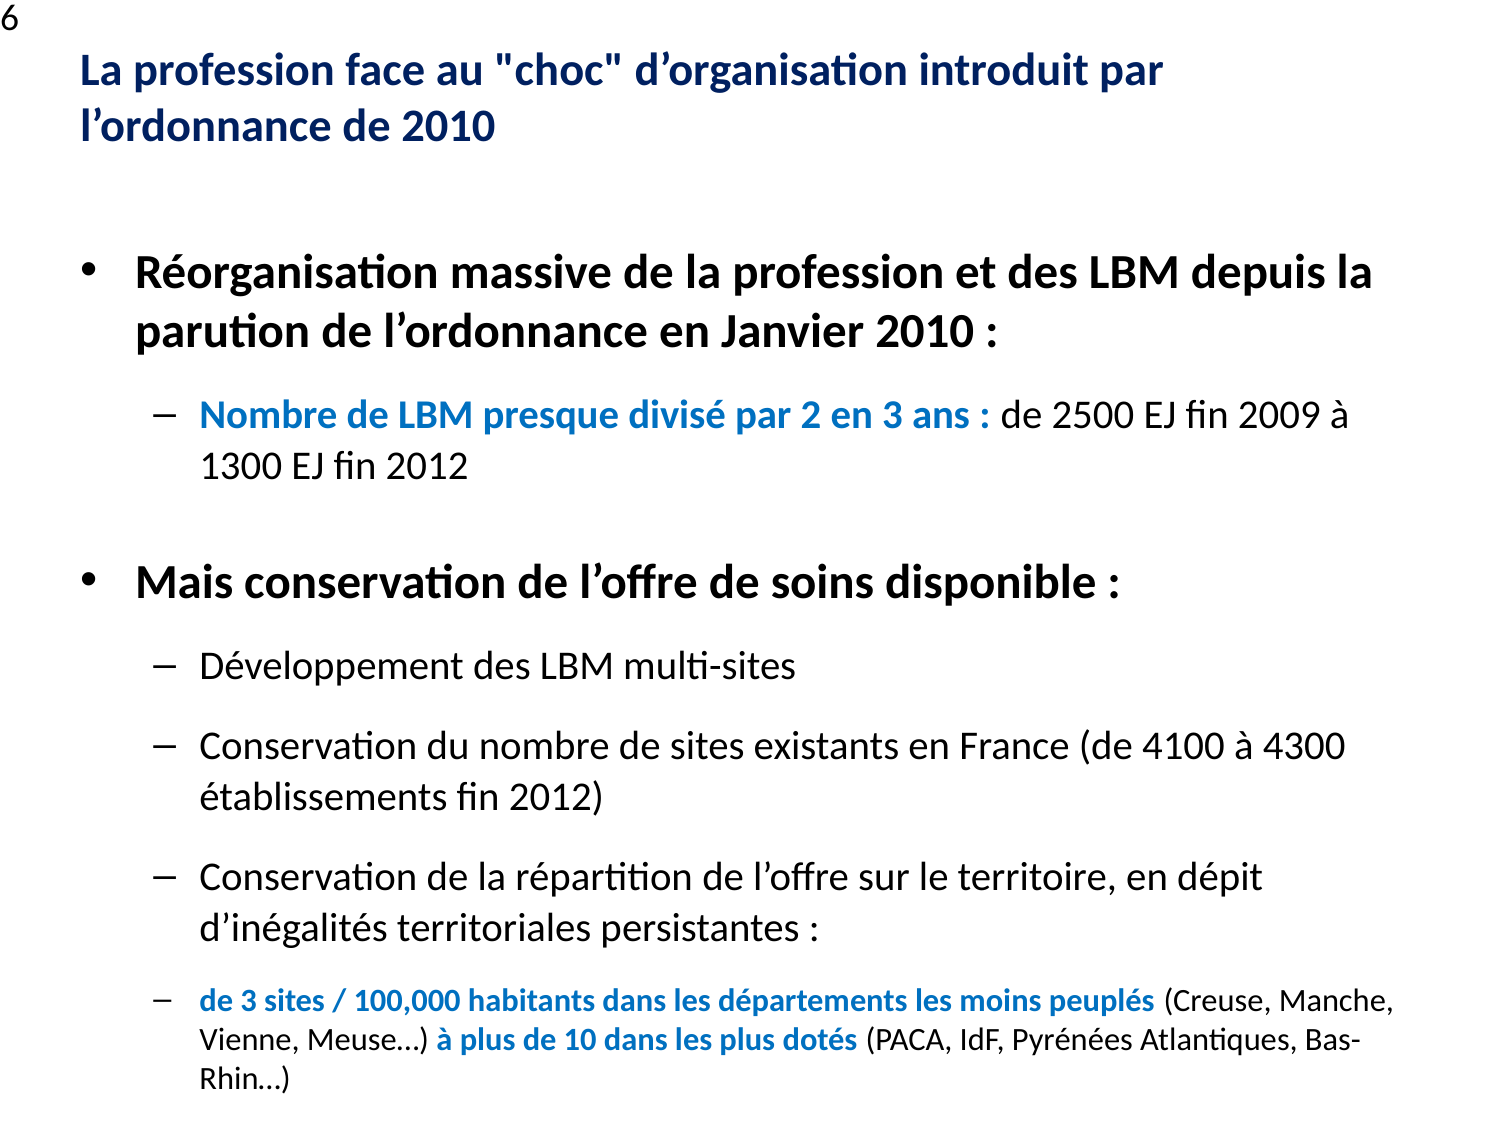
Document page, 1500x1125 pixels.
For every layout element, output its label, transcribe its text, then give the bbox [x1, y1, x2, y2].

title La profession face au "choc" d’organisation introduit par l’ordonnance de 2010 [64, 30, 1415, 159]
list Réorganisation massive de la profession et des LBM depuis la parution de l’ordonnance en Janvier 2010 : Nombre de LBM presque divisé par 2 en 3 ans : de 2500 EJ fin 2009 à 1300 EJ fin 2012 Mais conservation de l’offre de soins disponible : Développement des LBM multi-sites Conservation du nombre de sites existants en France (de 4100 à 4300 établissements fin 2012) Conservation de la répartition de l’offre sur le territoire, en dépit d’inégalités territoriales persistantes : de 3 sites / 100,000 habitants dans les départements les moins peuplés (Creuse, Manche, Vienne, Meuse…) à plus de 10 dans les plus dotés (PACA, IdF, Pyrénées Atlantiques, Bas-Rhin…) [64, 231, 1425, 1106]
